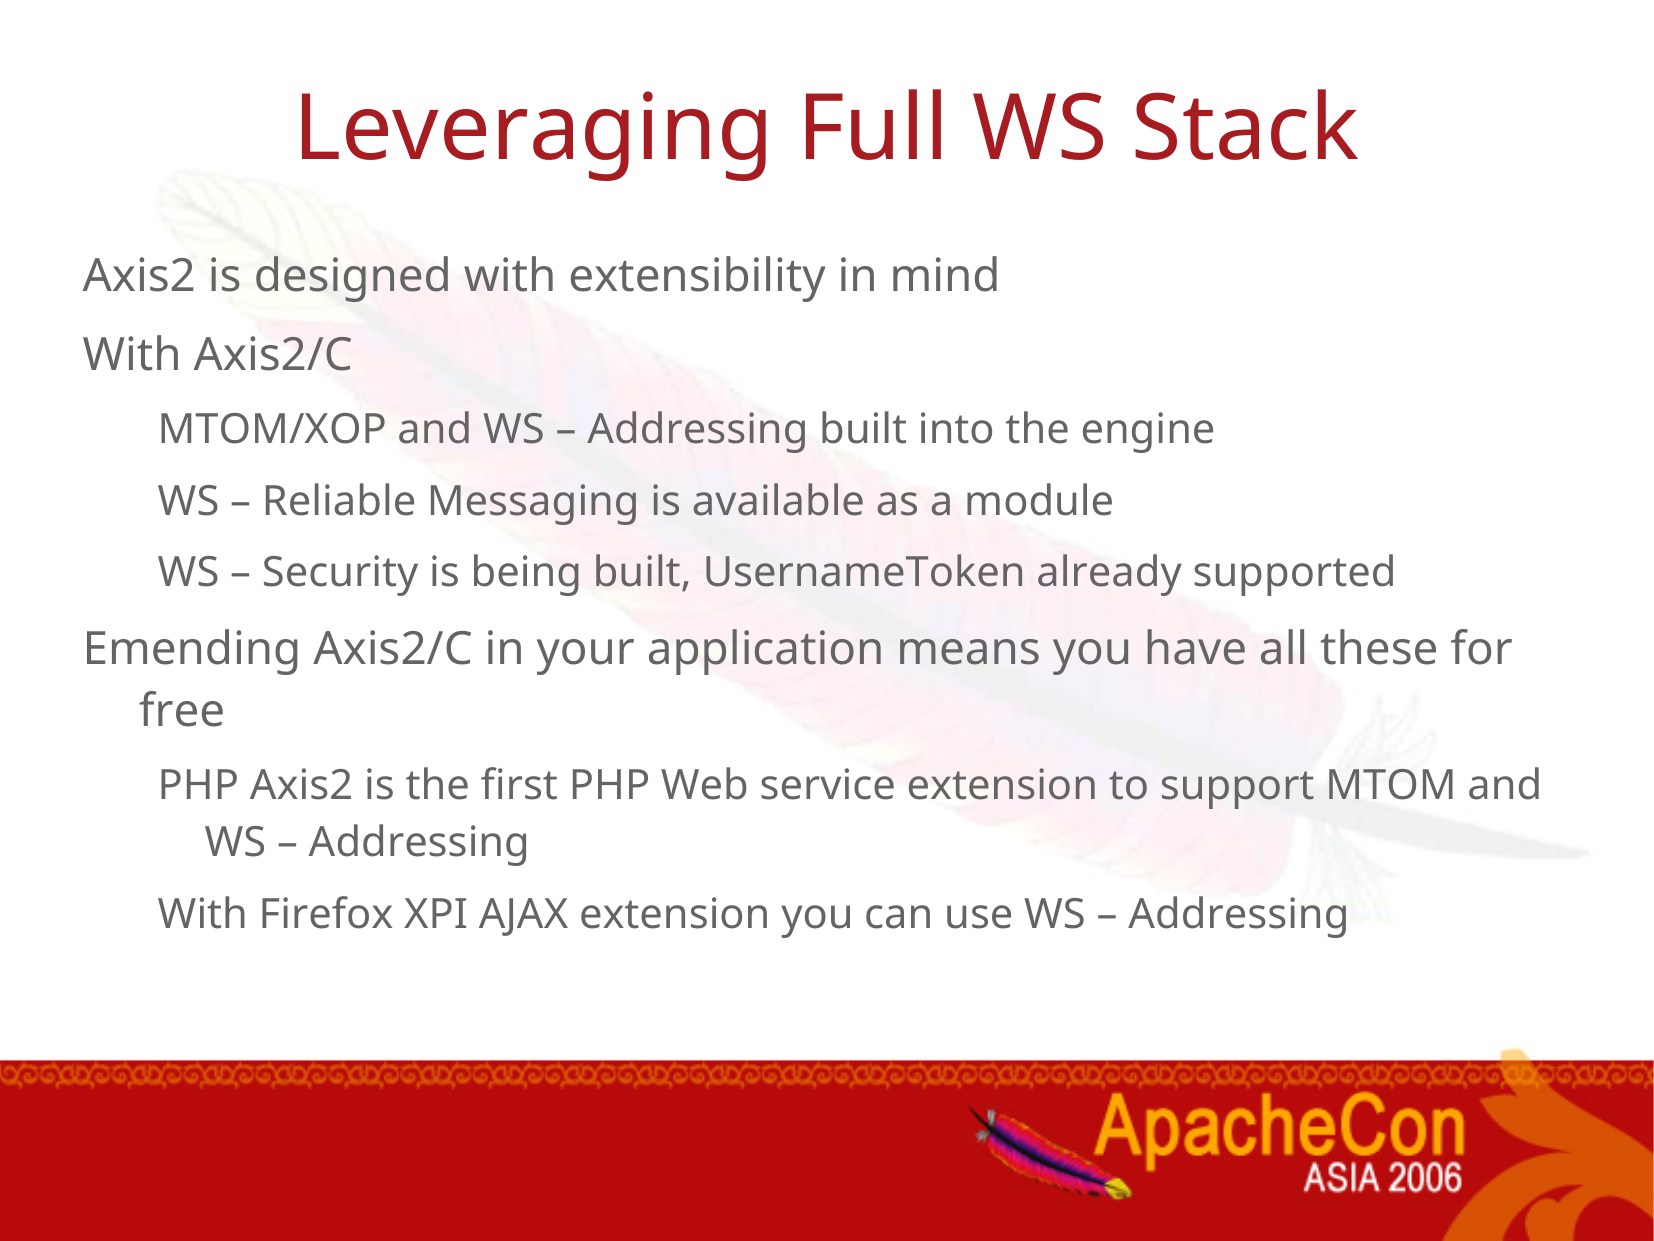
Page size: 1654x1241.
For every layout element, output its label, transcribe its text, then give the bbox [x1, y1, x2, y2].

title Leveraging Full WS Stack [82, 20, 1571, 228]
picture [0, 0, 1654, 1241]
list Axis2 is designed with extensibility in mind With Axis2/C MTOM/XOP and WS – Addressing built into the engine WS – Reliable Messaging is available as a module WS – Security is being built, UsernameToken already supported Emending Axis2/C in your application means you have all these for free PHP Axis2 is the first PHP Web service extension to support MTOM and WS – Addressing With Firefox XPI AJAX extension you can use WS – Addressing [82, 242, 1571, 993]
